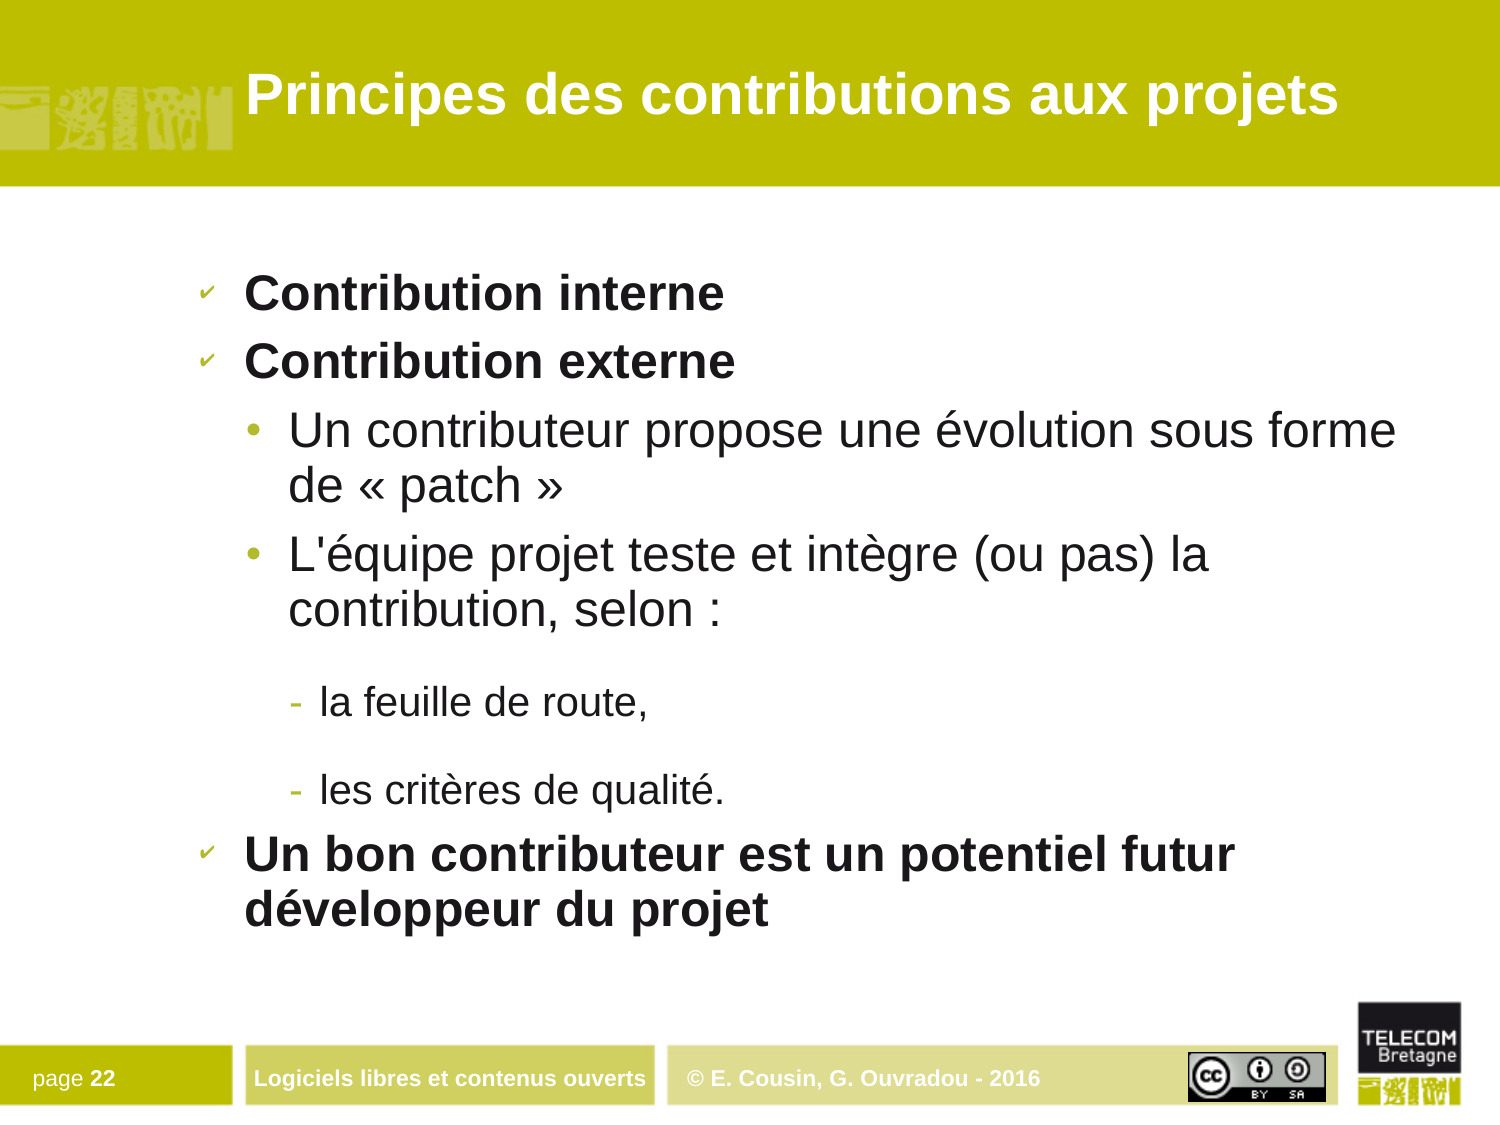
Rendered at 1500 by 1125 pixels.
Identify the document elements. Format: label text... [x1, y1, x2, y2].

title Principes des contributions aux projets [245, 23, 1459, 166]
list Contribution interne Contribution externe Un contributeur propose une évolution sous forme de « patch » L'équipe projet teste et intègre (ou pas) la contribution, selon : la feuille de route, les critères de qualité. Un bon contributeur est un potentiel futur développeur du projet [200, 265, 1459, 1002]
picture [0, 0, 1500, 1125]
